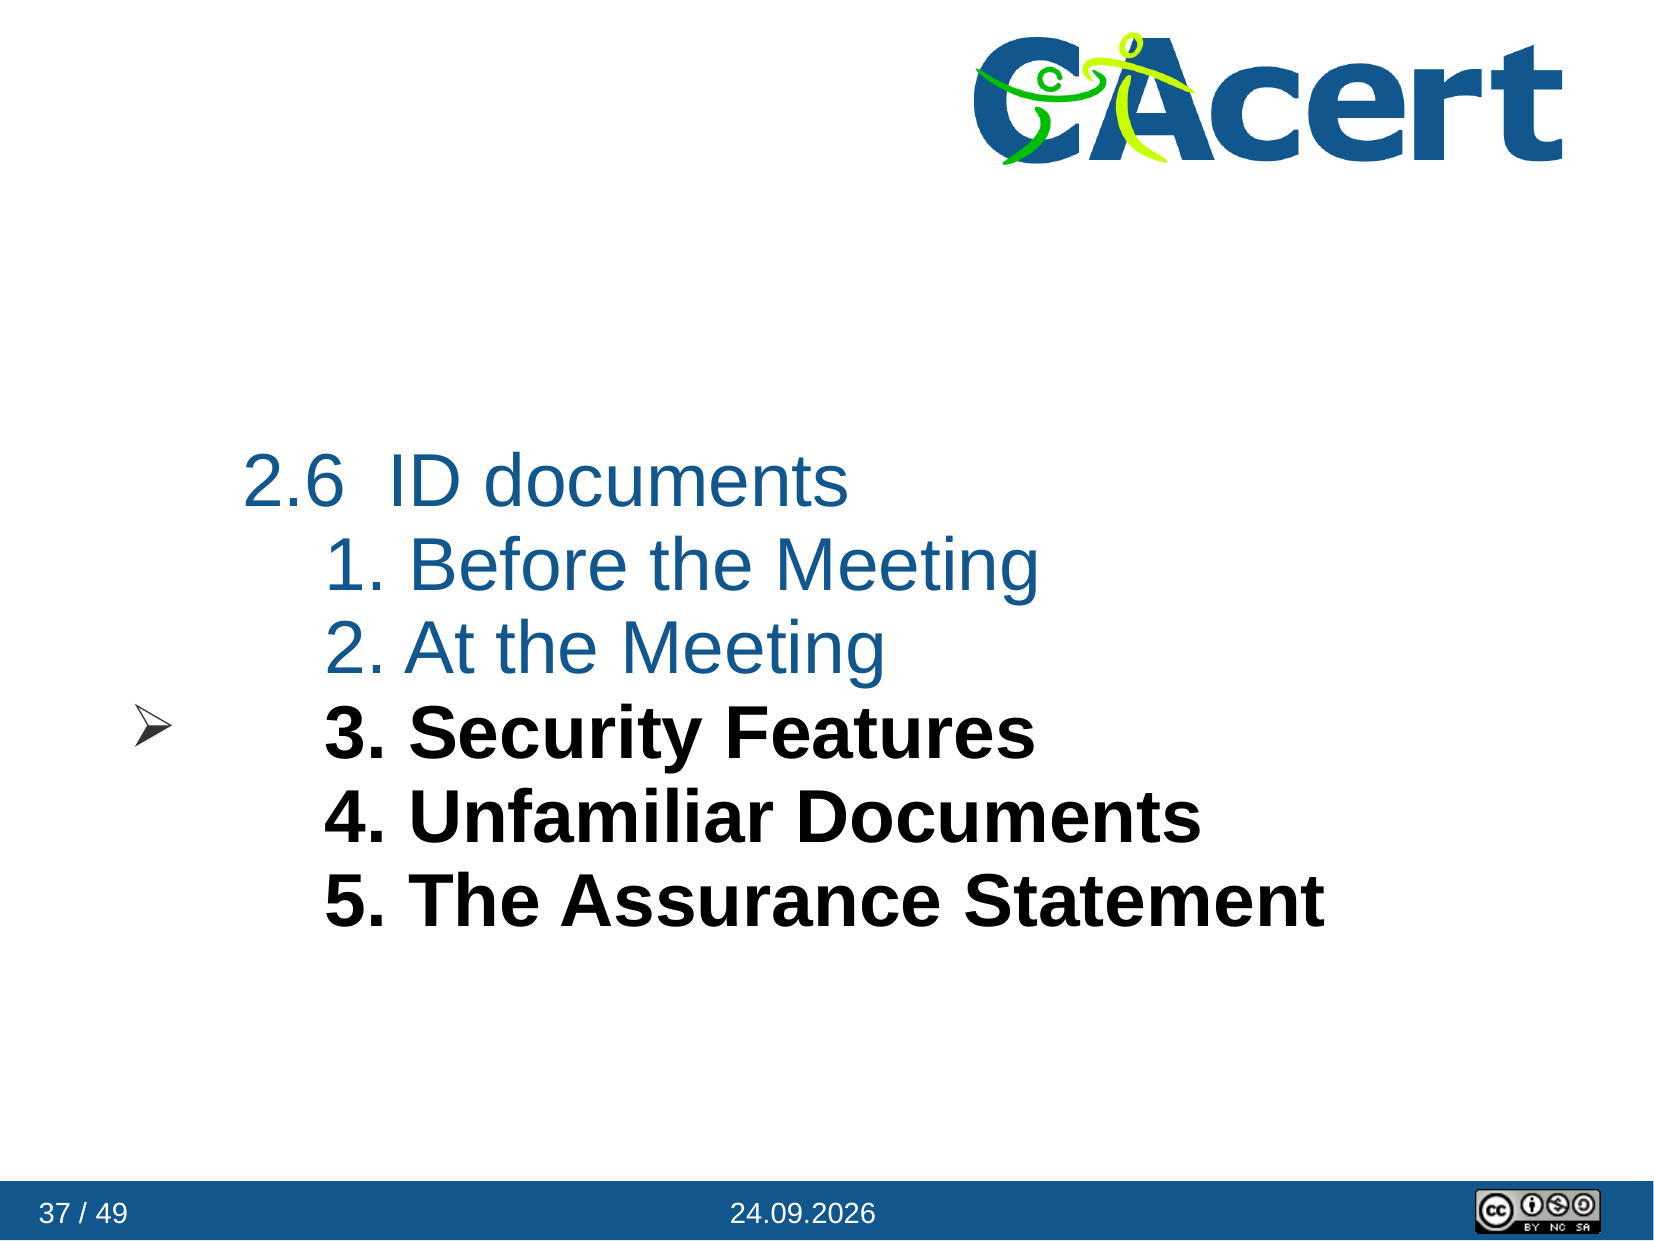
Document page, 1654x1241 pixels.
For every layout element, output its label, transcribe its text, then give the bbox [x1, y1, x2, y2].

text_box [114, 246, 234, 784]
subtitle 2.6 ID documents 1. Before the Meeting 2. At the Meeting 3. Security Features 4. Unfamiliar Documents 5. The Assurance Statement [242, 265, 1565, 1115]
picture [1475, 1189, 1601, 1234]
picture [972, 30, 1564, 166]
